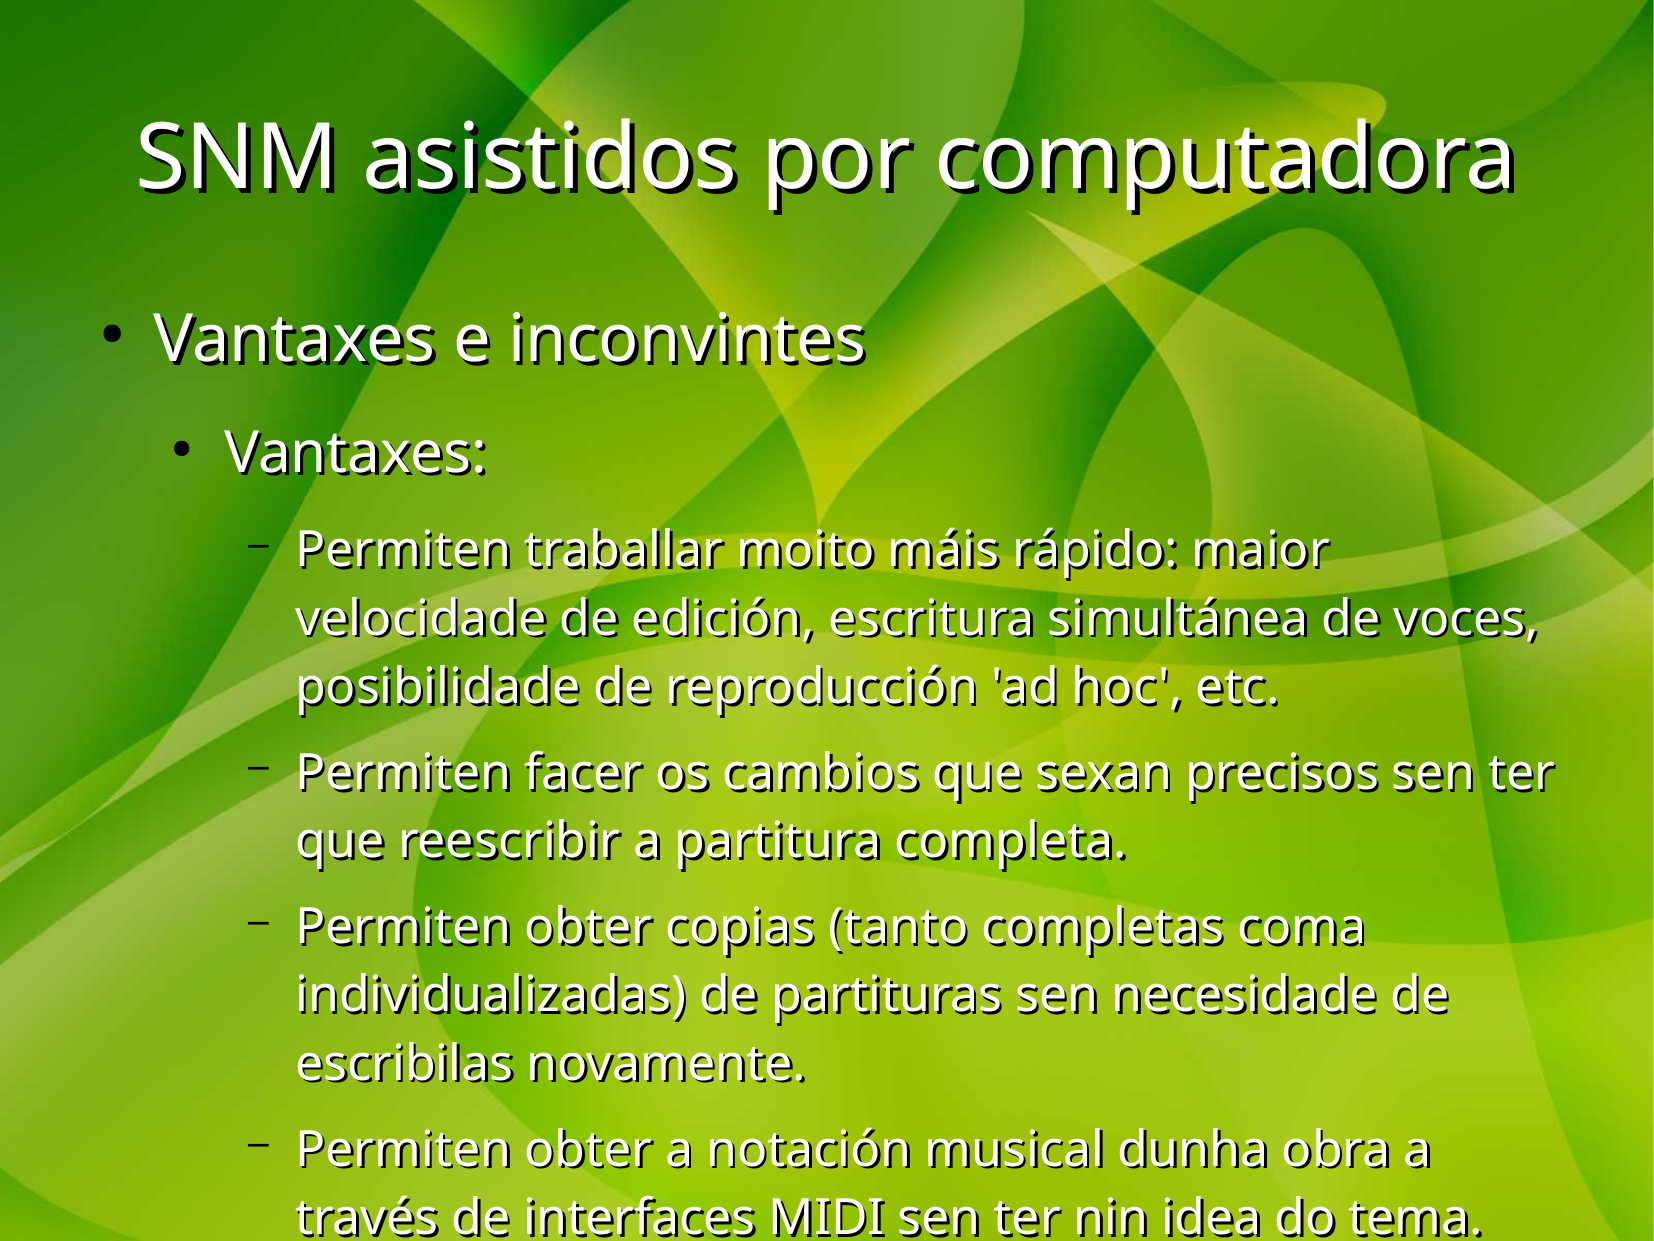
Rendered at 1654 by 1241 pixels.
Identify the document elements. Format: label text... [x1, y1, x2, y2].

title SNM asistidos por computadora [82, 56, 1571, 250]
picture [0, 0, 1654, 1241]
list Vantaxes e inconvintes Vantaxes: Permiten traballar moito máis rápido: maior velocidade de edición, escritura simultánea de voces, posibilidade de reproducción 'ad hoc', etc. Permiten facer os cambios que sexan precisos sen ter que reescribir a partitura completa. Permiten obter copias (tanto completas coma individualizadas) de partituras sen necesidade de escribilas novamente. Permiten obter a notación musical dunha obra a través de interfaces MIDI sen ter nin idea do tema. [82, 290, 1571, 1183]
